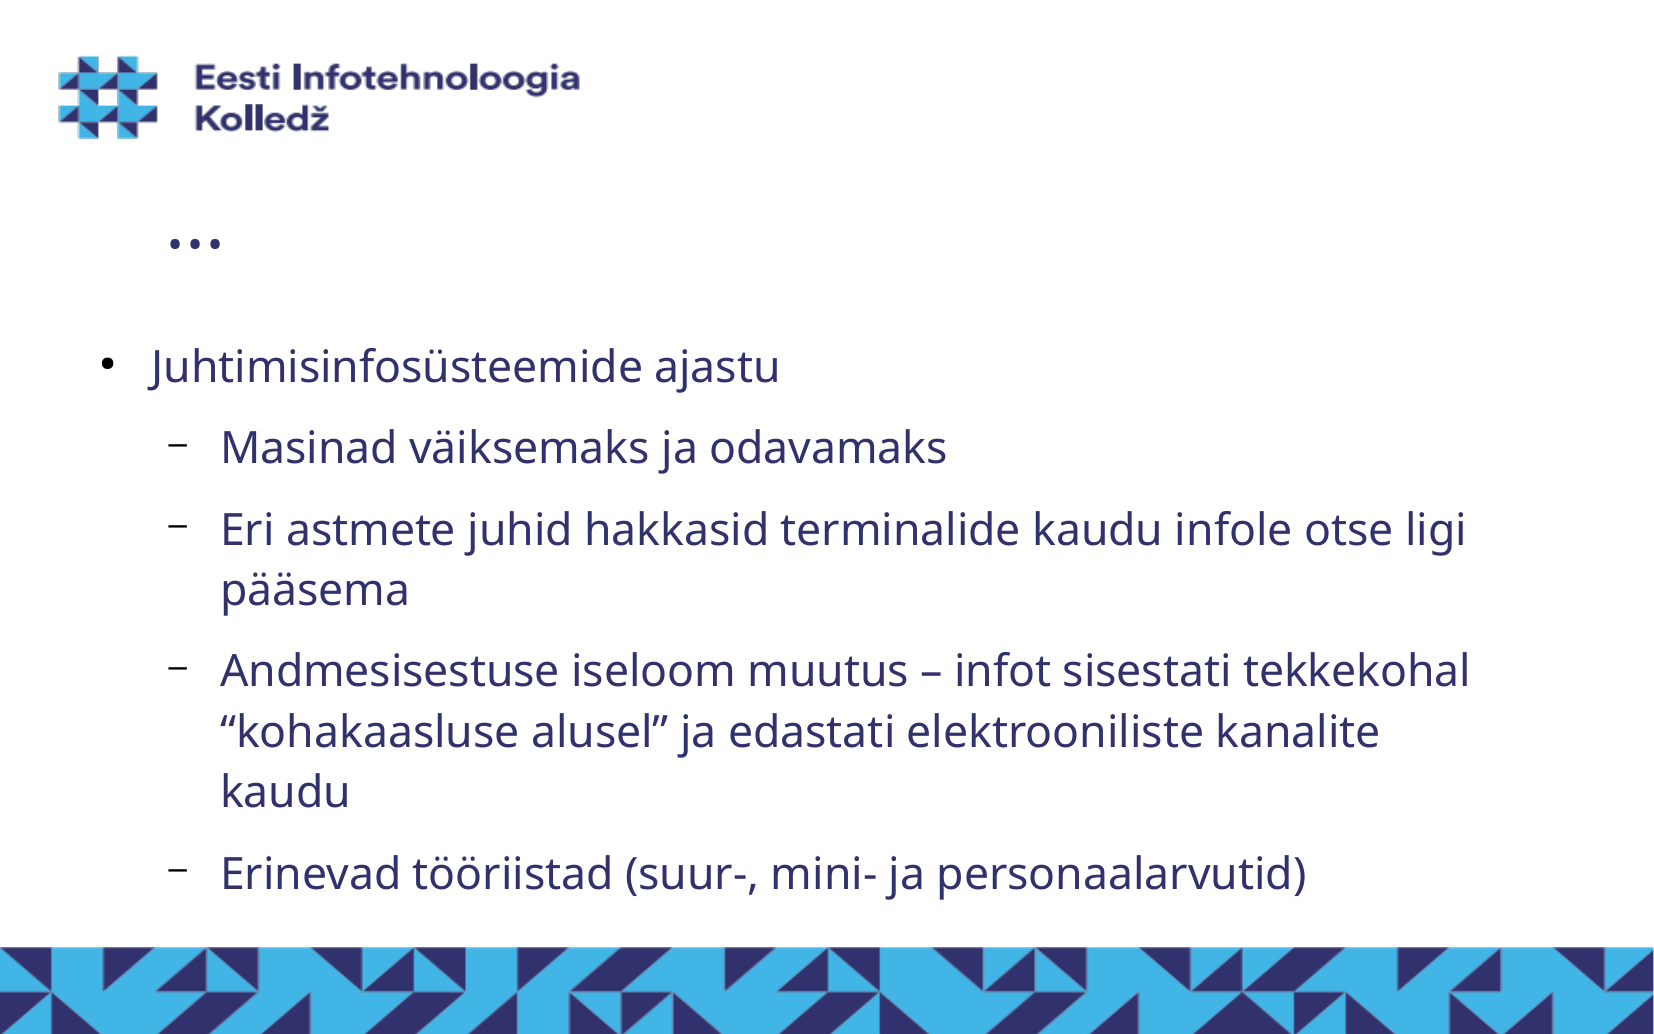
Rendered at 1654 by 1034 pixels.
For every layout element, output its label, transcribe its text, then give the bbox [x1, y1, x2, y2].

title ... [165, 132, 1501, 306]
list Juhtimisinfosüsteemide ajastu Masinad väiksemaks ja odavamaks Eri astmete juhid hakkasid terminalide kaudu infole otse ligi pääsema Andmesisestuse iseloom muutus – infot sisestati tekkekohal “kohakaasluse alusel” ja edastati elektrooniliste kanalite kaudu Erinevad tööriistad (suur-, mini- ja personaalarvutid) [82, 334, 1501, 906]
